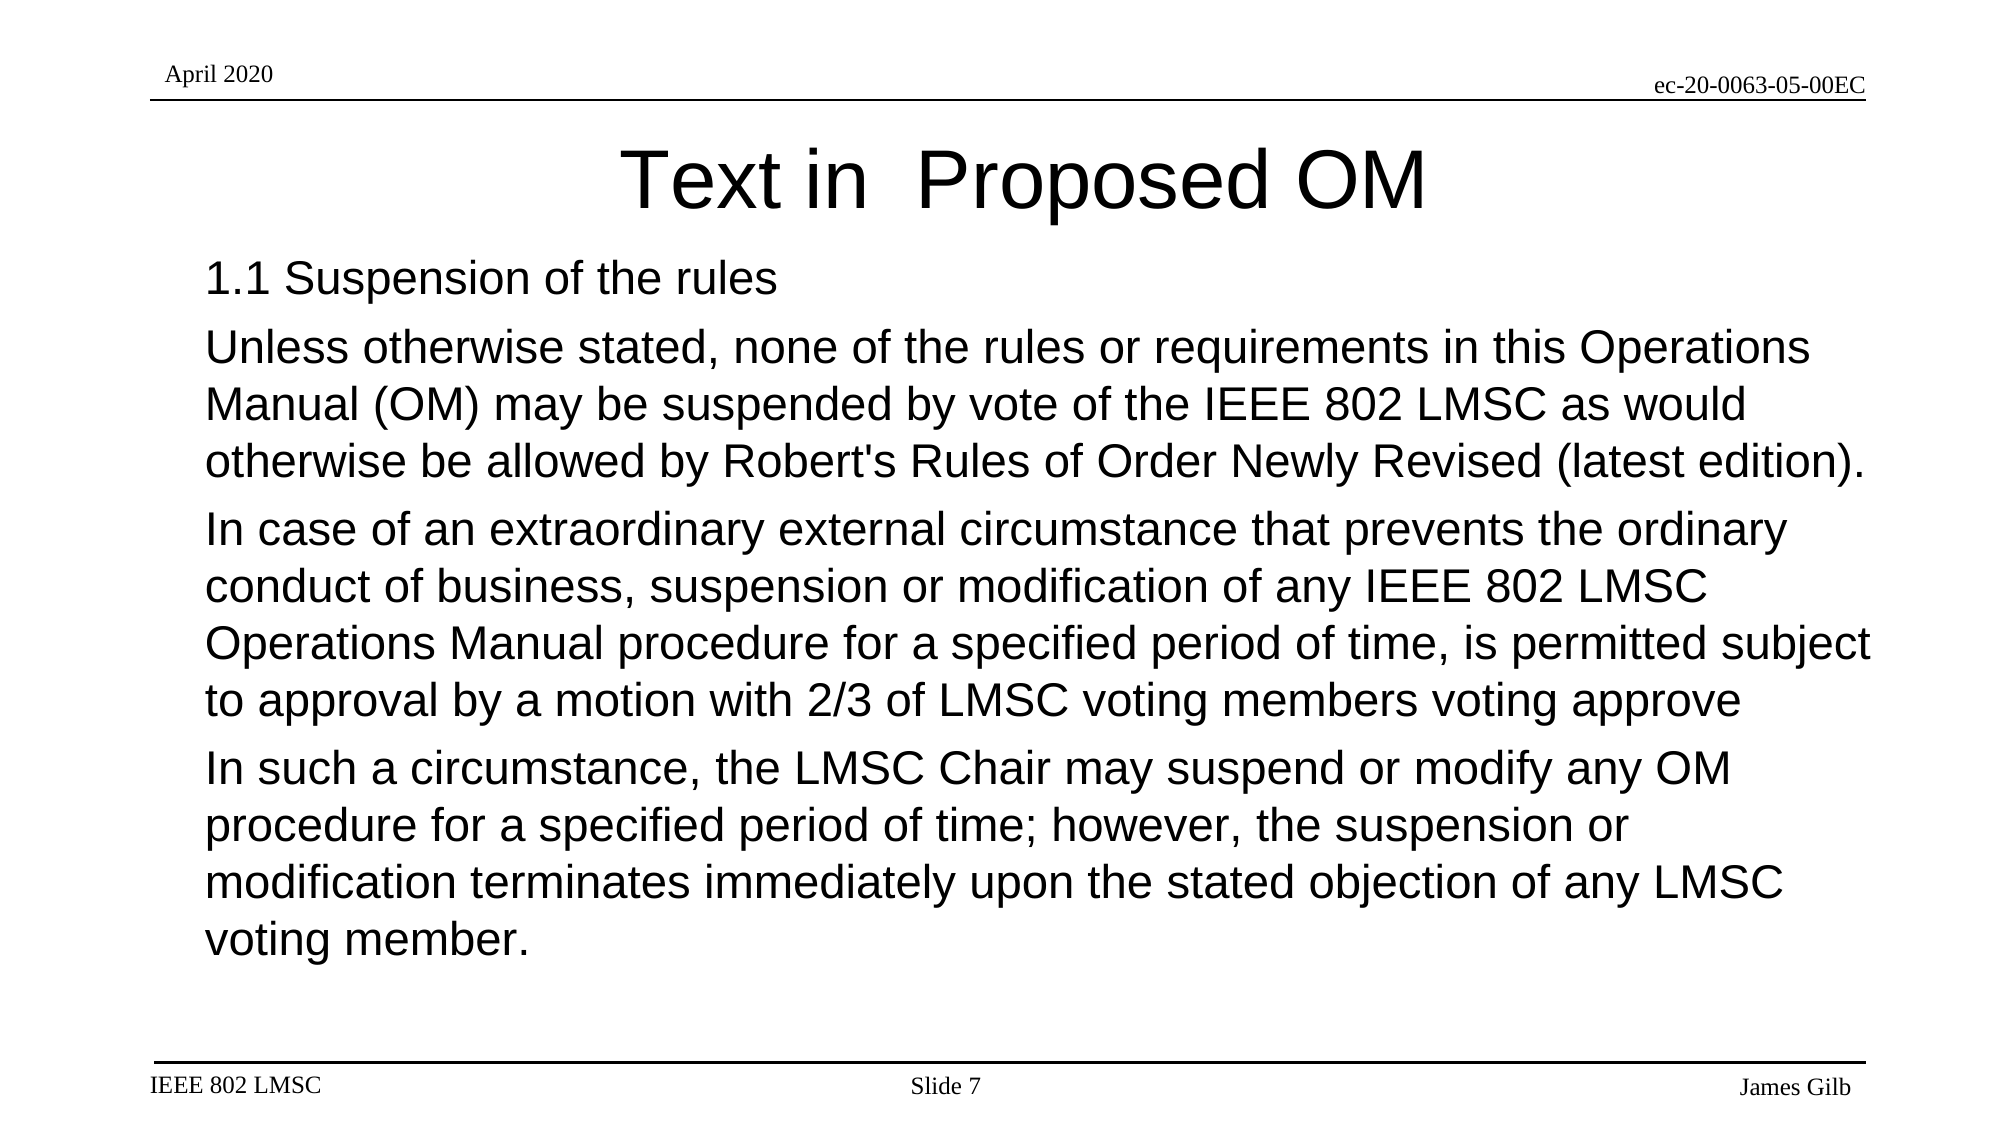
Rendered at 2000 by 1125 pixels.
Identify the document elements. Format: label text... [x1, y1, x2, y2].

list 1.1 Suspension of the rules Unless otherwise stated, none of the rules or requirements in this Operations Manual (OM) may be suspended by vote of the IEEE 802 LMSC as would otherwise be allowed by Robert's Rules of Order Newly Revised (latest edition). In case of an extraordinary external circumstance that prevents the ordinary conduct of business, suspension or modification of any IEEE 802 LMSC Operations Manual procedure for a specified period of time, is permitted subject to approval by a motion with 2/3 of LMSC voting members voting approve In such a circumstance, the LMSC Chair may suspend or modify any OM procedure for a specified period of time; however, the suspension or modification terminates immediately upon the stated objection of any LMSC voting member. [149, 239, 1900, 1051]
title Text in Proposed OM [149, 112, 1900, 238]
